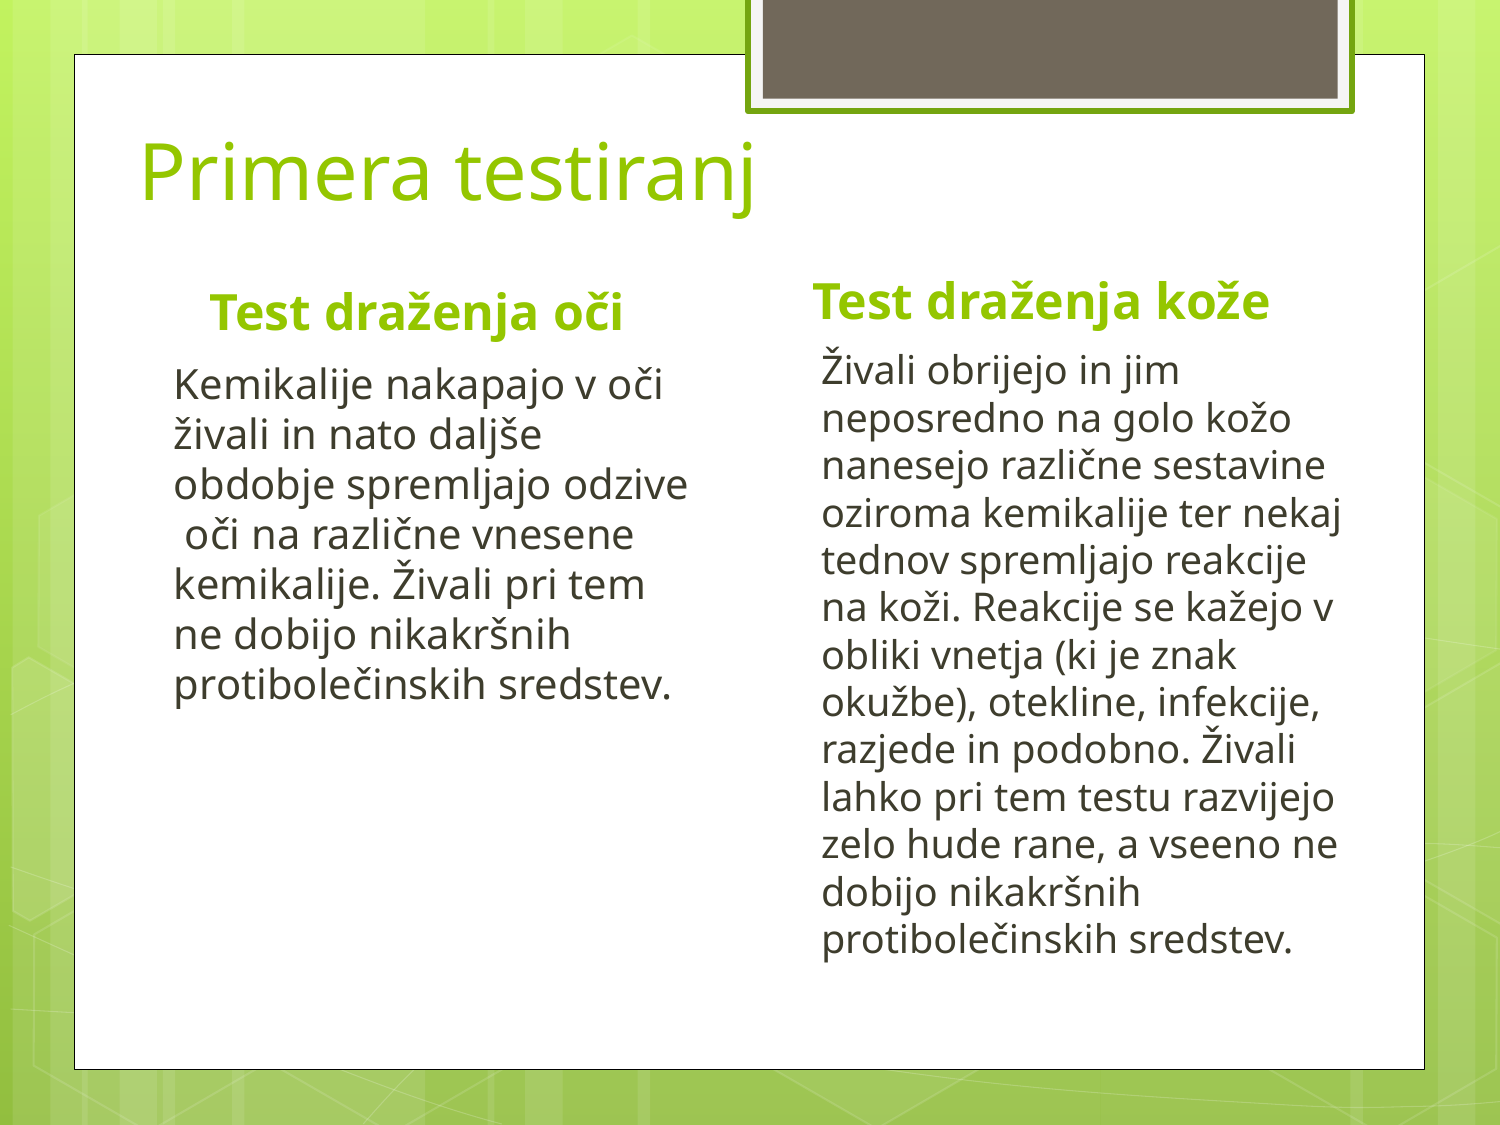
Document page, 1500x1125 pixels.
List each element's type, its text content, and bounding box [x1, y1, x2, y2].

list Kemikalije nakapajo v oči živali in nato daljše obdobje spremljajo odzive oči na različne vnesene kemikalije. Živali pri tem ne dobijo nikakršnih protibolečinskih sredstev. [147, 350, 709, 1047]
list Test draženja kože [797, 231, 1299, 337]
list Živali obrijejo in jim neposredno na golo kožo nanesejo različne sestavine oziroma kemikalije ter nekaj tednov spremljajo reakcije na koži. Reakcije se kažejo v obliki vnetja (ki je znak okužbe), otekline, infekcije, razjede in podobno. Živali lahko pri tem testu razvijejo zelo hude rane, a vseeno ne dobijo nikakršnih protibolečinskih sredstev. [797, 338, 1359, 1035]
title Primera testiranj [123, 113, 1277, 224]
list Test draženja oči [194, 243, 845, 349]
